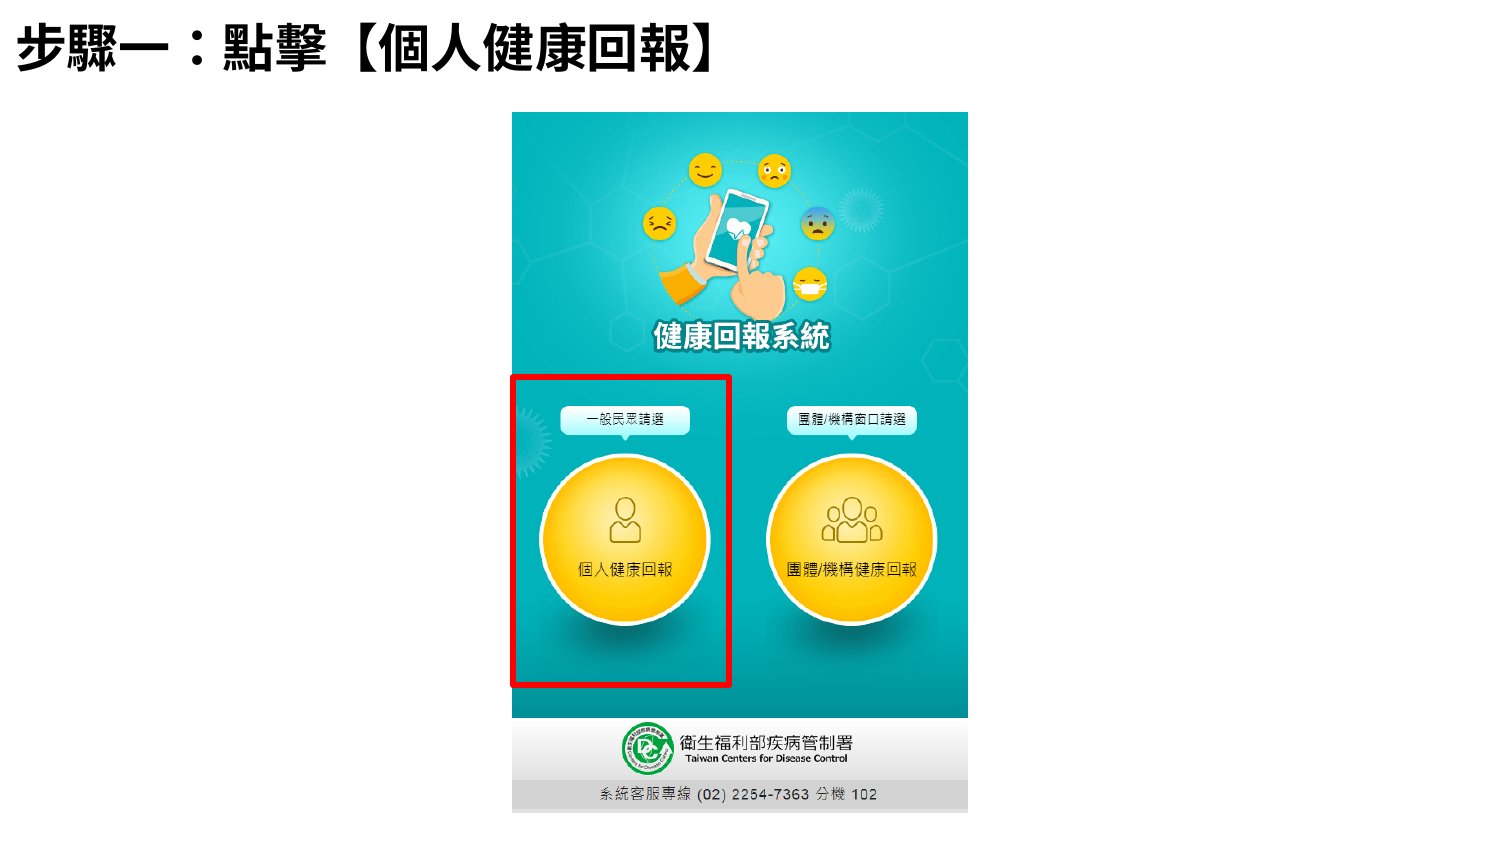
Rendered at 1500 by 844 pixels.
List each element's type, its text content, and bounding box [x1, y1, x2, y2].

picture [516, 380, 726, 682]
picture [512, 112, 968, 813]
title 步驟一：點擊【個人健康回報】 [0, 0, 1397, 89]
